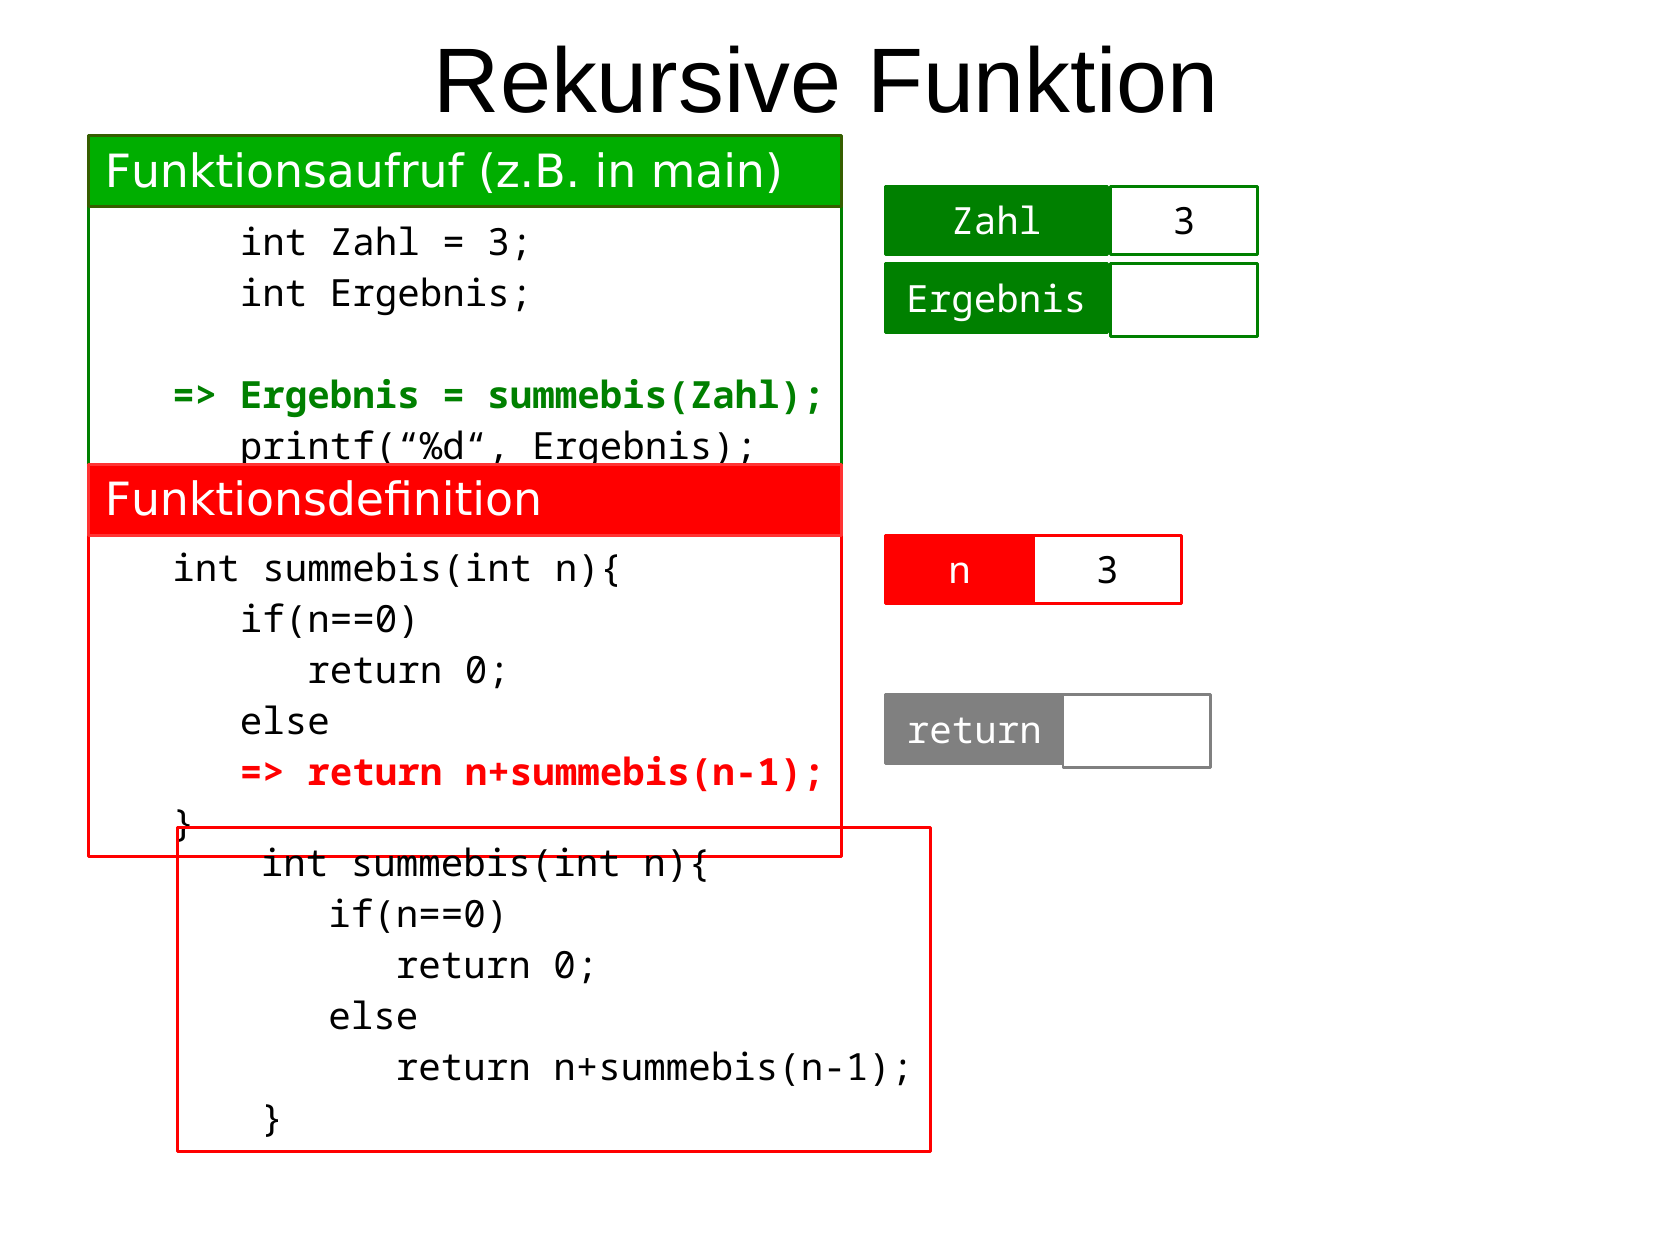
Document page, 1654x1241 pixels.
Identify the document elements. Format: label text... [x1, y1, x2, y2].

text_box [1110, 263, 1258, 325]
text_box [1062, 694, 1211, 756]
text_box Ergebnis [885, 263, 1108, 325]
text_box Funktionsdefinition [88, 464, 842, 536]
text_box Zahl [885, 186, 1108, 248]
text_box return [885, 694, 1062, 756]
text_box int summebis(int n){ if(n==0) return 0; else => return n+summebis(n-1); } [88, 537, 842, 812]
text_box int Zahl = 3; int Ergebnis; => Ergebnis = summebis(Zahl); printf(“%d“, Ergebnis); [88, 208, 842, 443]
text_box n [885, 535, 1032, 597]
text_box 3 [1033, 535, 1182, 597]
text_box int summebis(int n){ if(n==0) return 0; else return n+summebis(n-1); } [177, 827, 931, 1107]
title Rekursive Funktion [82, 24, 1571, 139]
text_box Funktionsaufruf (z.B. in main) [88, 139, 842, 207]
text_box 3 [1110, 186, 1258, 248]
